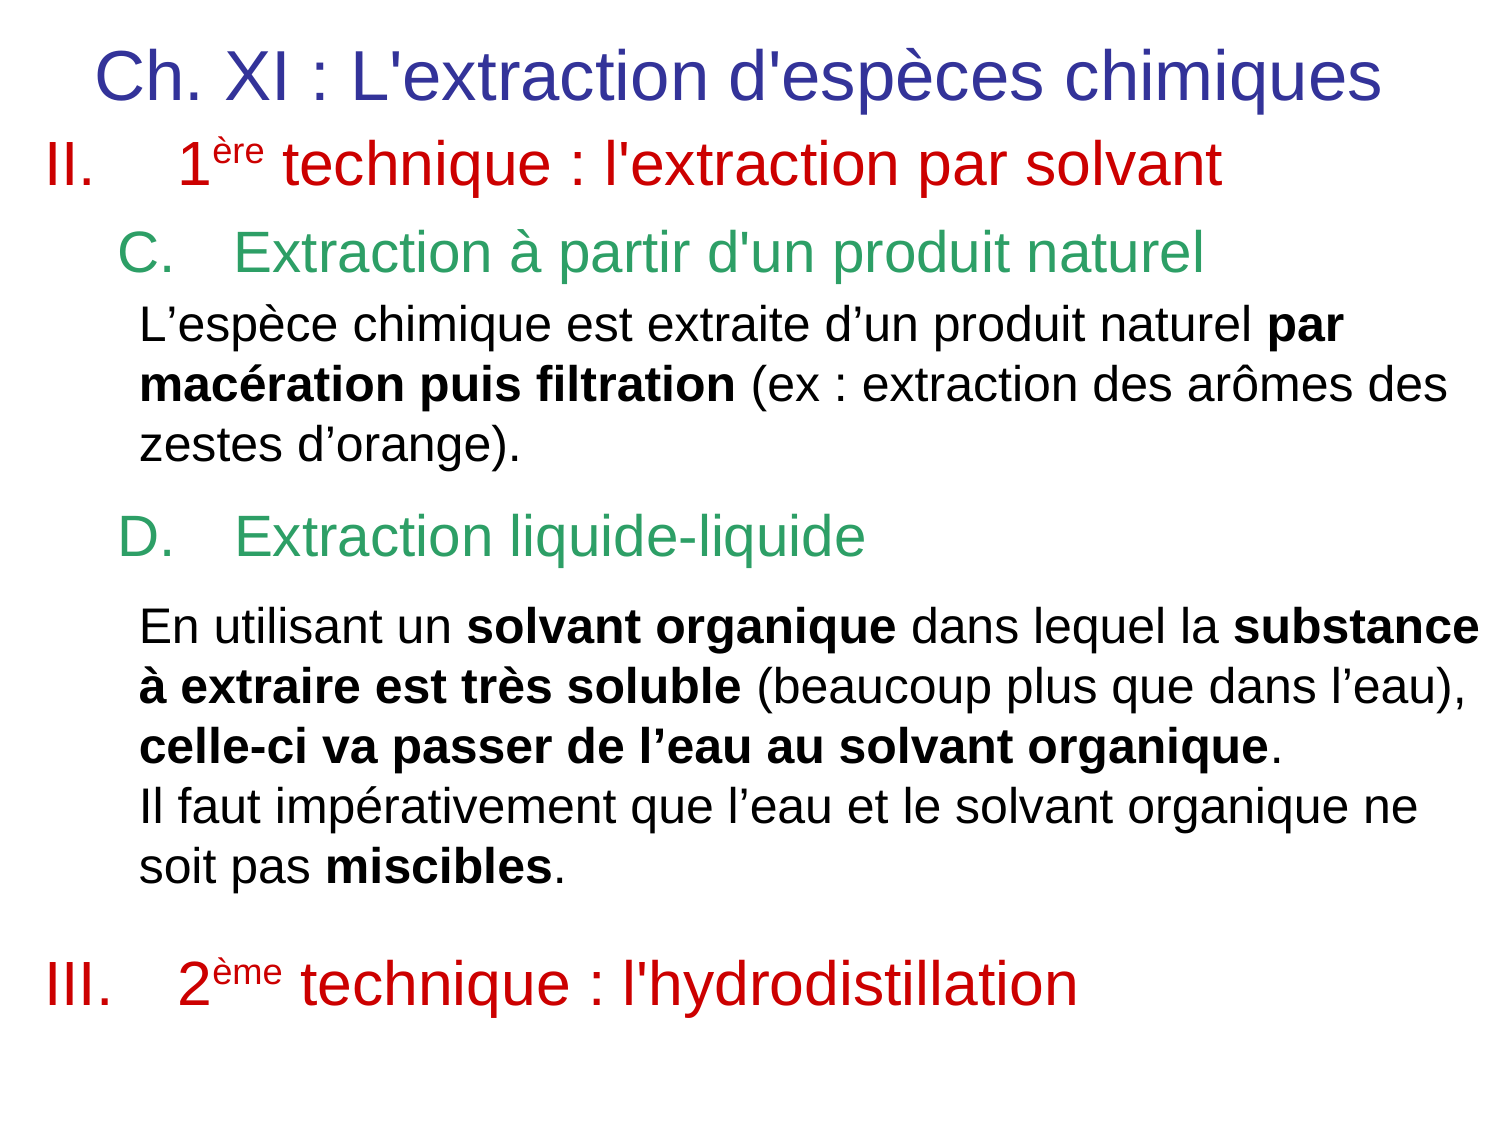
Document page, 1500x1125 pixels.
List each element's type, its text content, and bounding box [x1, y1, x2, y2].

text_box L’espèce chimique est extraite d’un produit naturel par macération puis filtration (ex : extraction des arômes des zestes d’orange). [123, 284, 1500, 480]
text_box D. Extraction liquide-liquide [27, 490, 1477, 615]
text_box C. Extraction à partir d'un produit naturel [27, 206, 1477, 331]
text_box II. 1ère technique : l'extraction par solvant [29, 114, 1447, 228]
text_box En utilisant un solvant organique dans lequel la substance à extraire est très soluble (beaucoup plus que dans l’eau), celle-ci va passer de l’eau au solvant organique. Il faut impérativement que l’eau et le solvant organique ne soit pas miscibles. [123, 585, 1500, 901]
title Ch. XI : L'extraction d'espèces chimiques [0, 12, 1500, 138]
text_box III. 2ème technique : l'hydrodistillation [29, 935, 1447, 1049]
